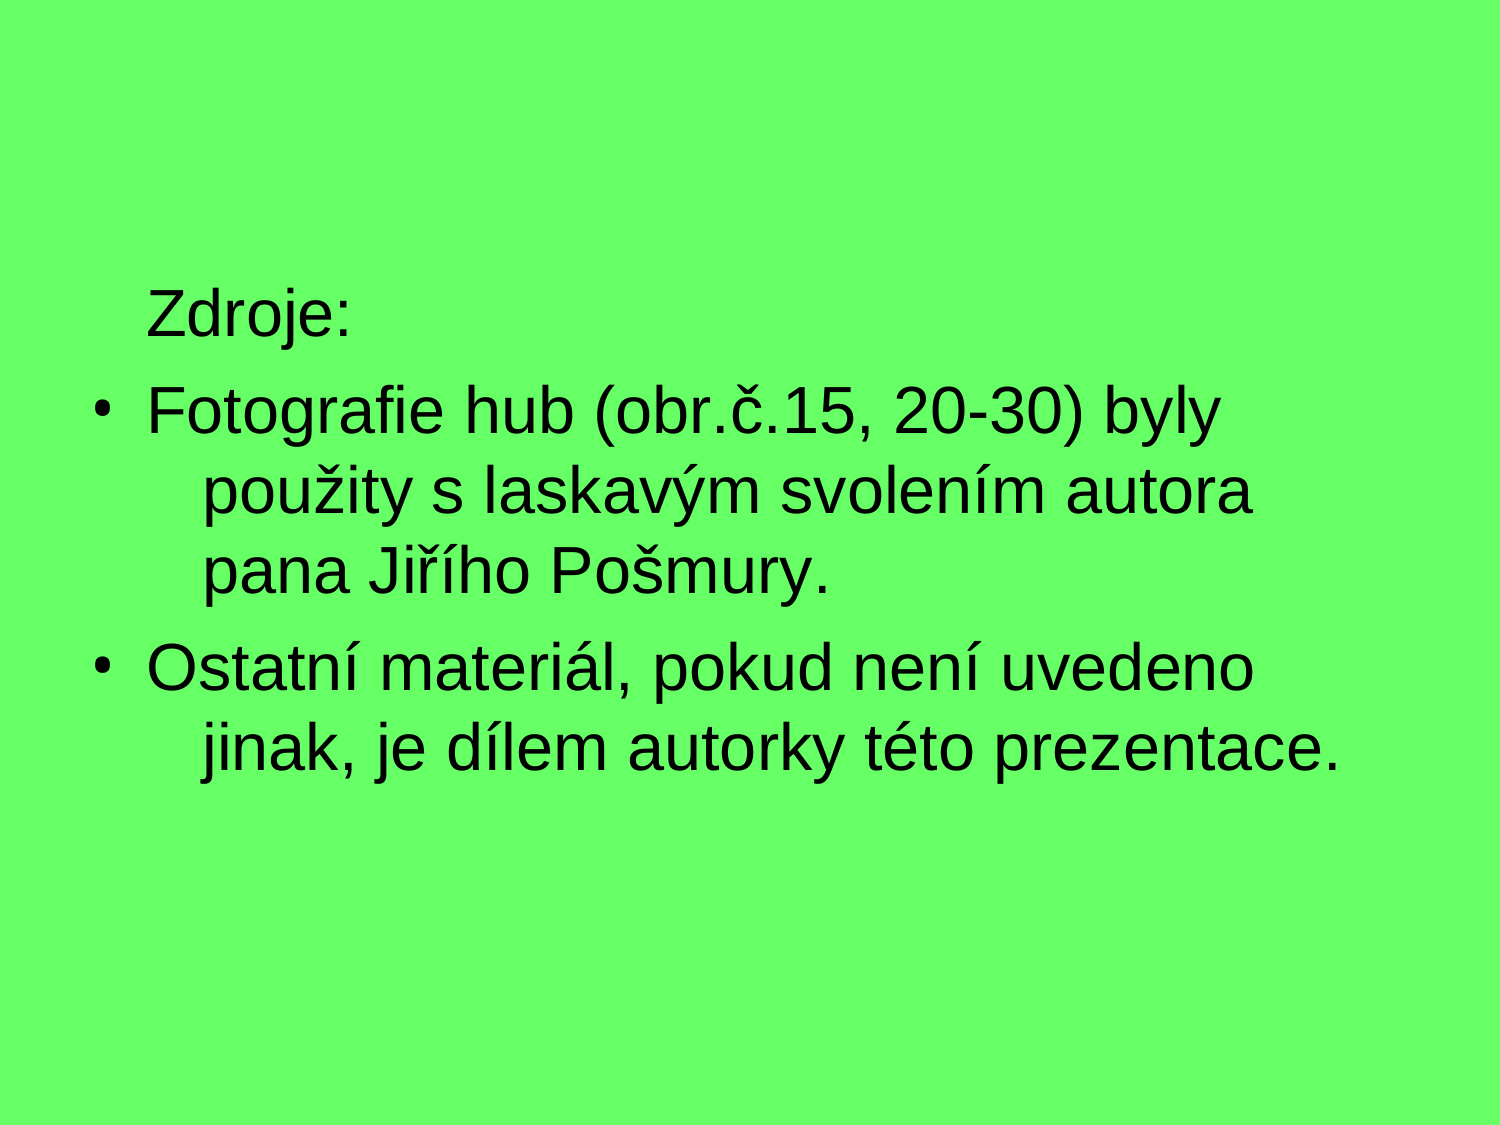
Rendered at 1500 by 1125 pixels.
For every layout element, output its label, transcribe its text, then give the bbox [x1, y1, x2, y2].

list Zdroje: Fotografie hub (obr.č.15, 20-30) byly použity s laskavým svolením autora pana Jiřího Pošmury. Ostatní materiál, pokud není uvedeno jinak, je dílem autorky této prezentace. [75, 262, 1426, 1005]
